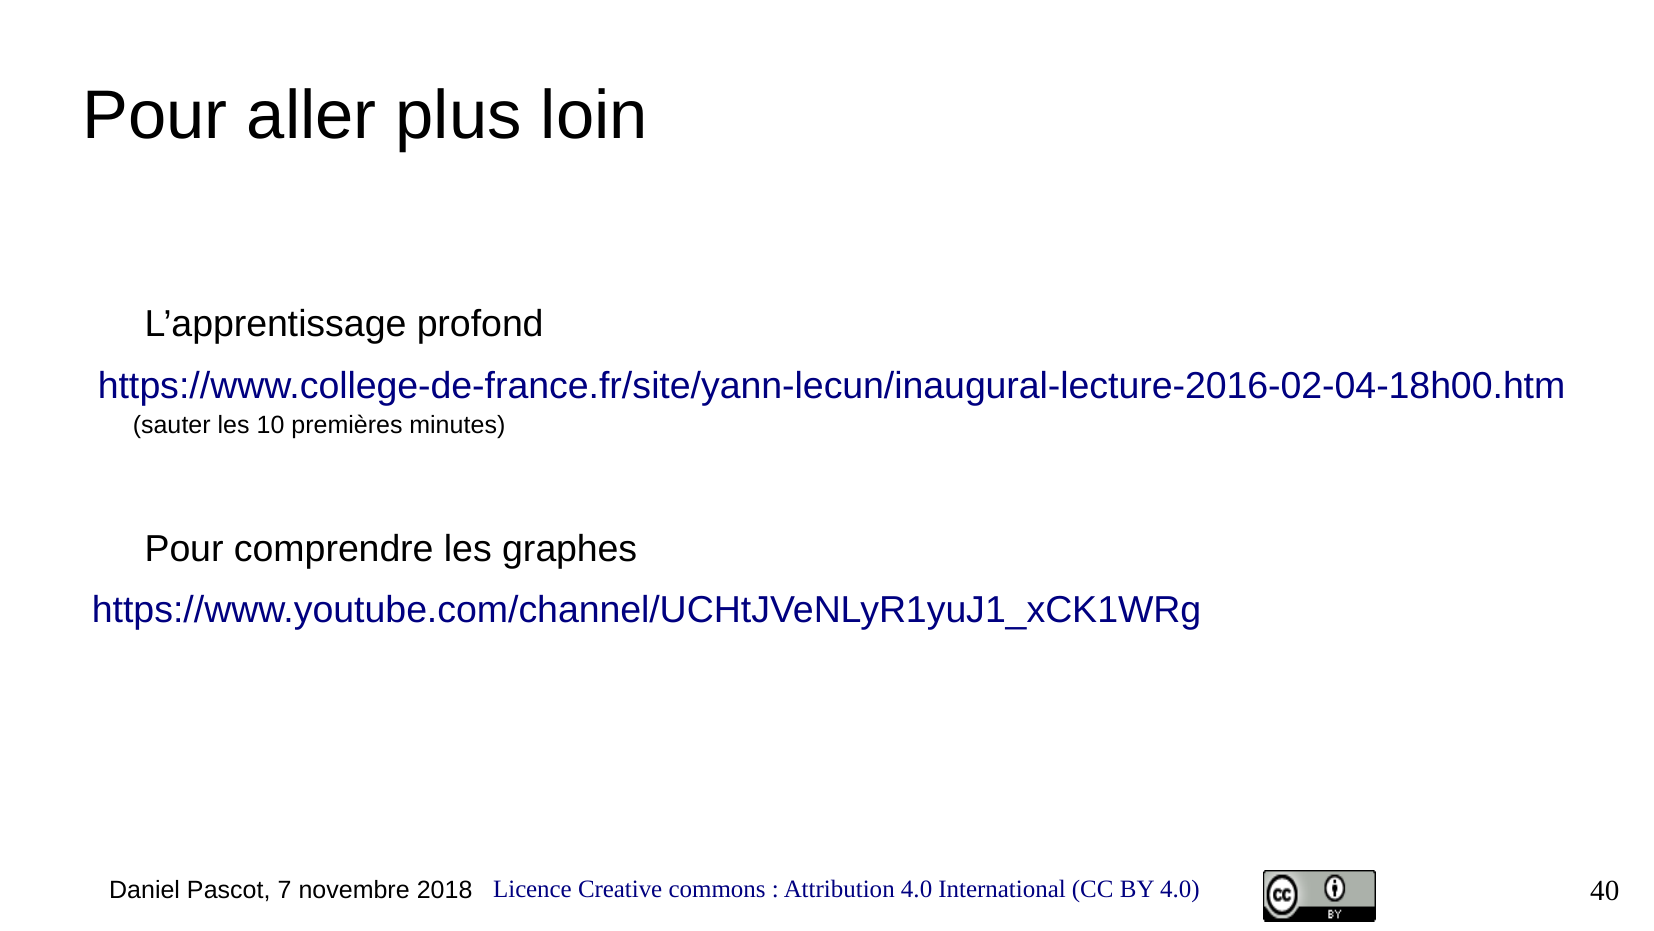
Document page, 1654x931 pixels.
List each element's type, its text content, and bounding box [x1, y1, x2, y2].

picture [1263, 870, 1376, 922]
text_box (sauter les 10 premières minutes) [118, 403, 706, 461]
text_box Pour comprendre les graphes [129, 519, 1524, 577]
text_box https://www.youtube.com/channel/UCHtJVeNLyR1yuJ1_xCK1WRg [77, 580, 1217, 638]
title Pour aller plus loin [82, 37, 1571, 193]
text_box https://www.college-de-france.fr/site/yann-lecun/inaugural-lecture-2016-02-04-18h00.htm [83, 356, 1581, 414]
text_box L’apprentissage profond [129, 295, 1371, 353]
